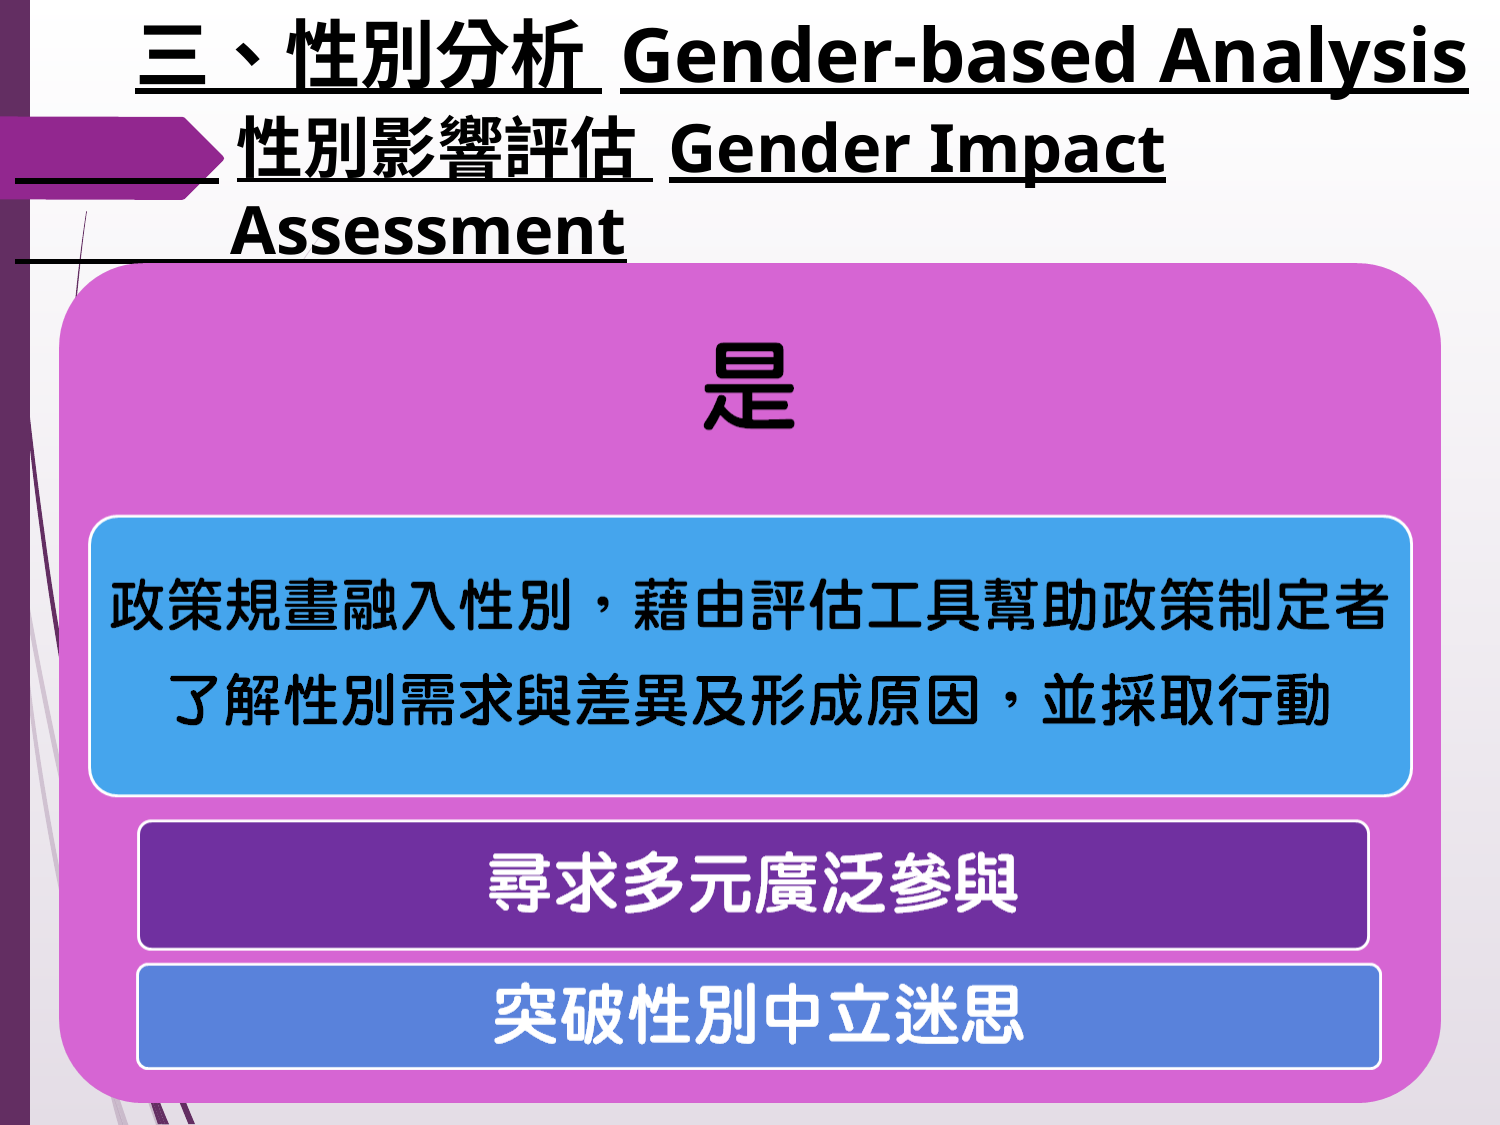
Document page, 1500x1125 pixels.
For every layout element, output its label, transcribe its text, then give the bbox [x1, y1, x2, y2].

picture [58, 262, 1442, 1104]
title 三、性別分析 Gender-based Analysis 性別影響評估 Gender Impact Assessment [0, 0, 1500, 293]
